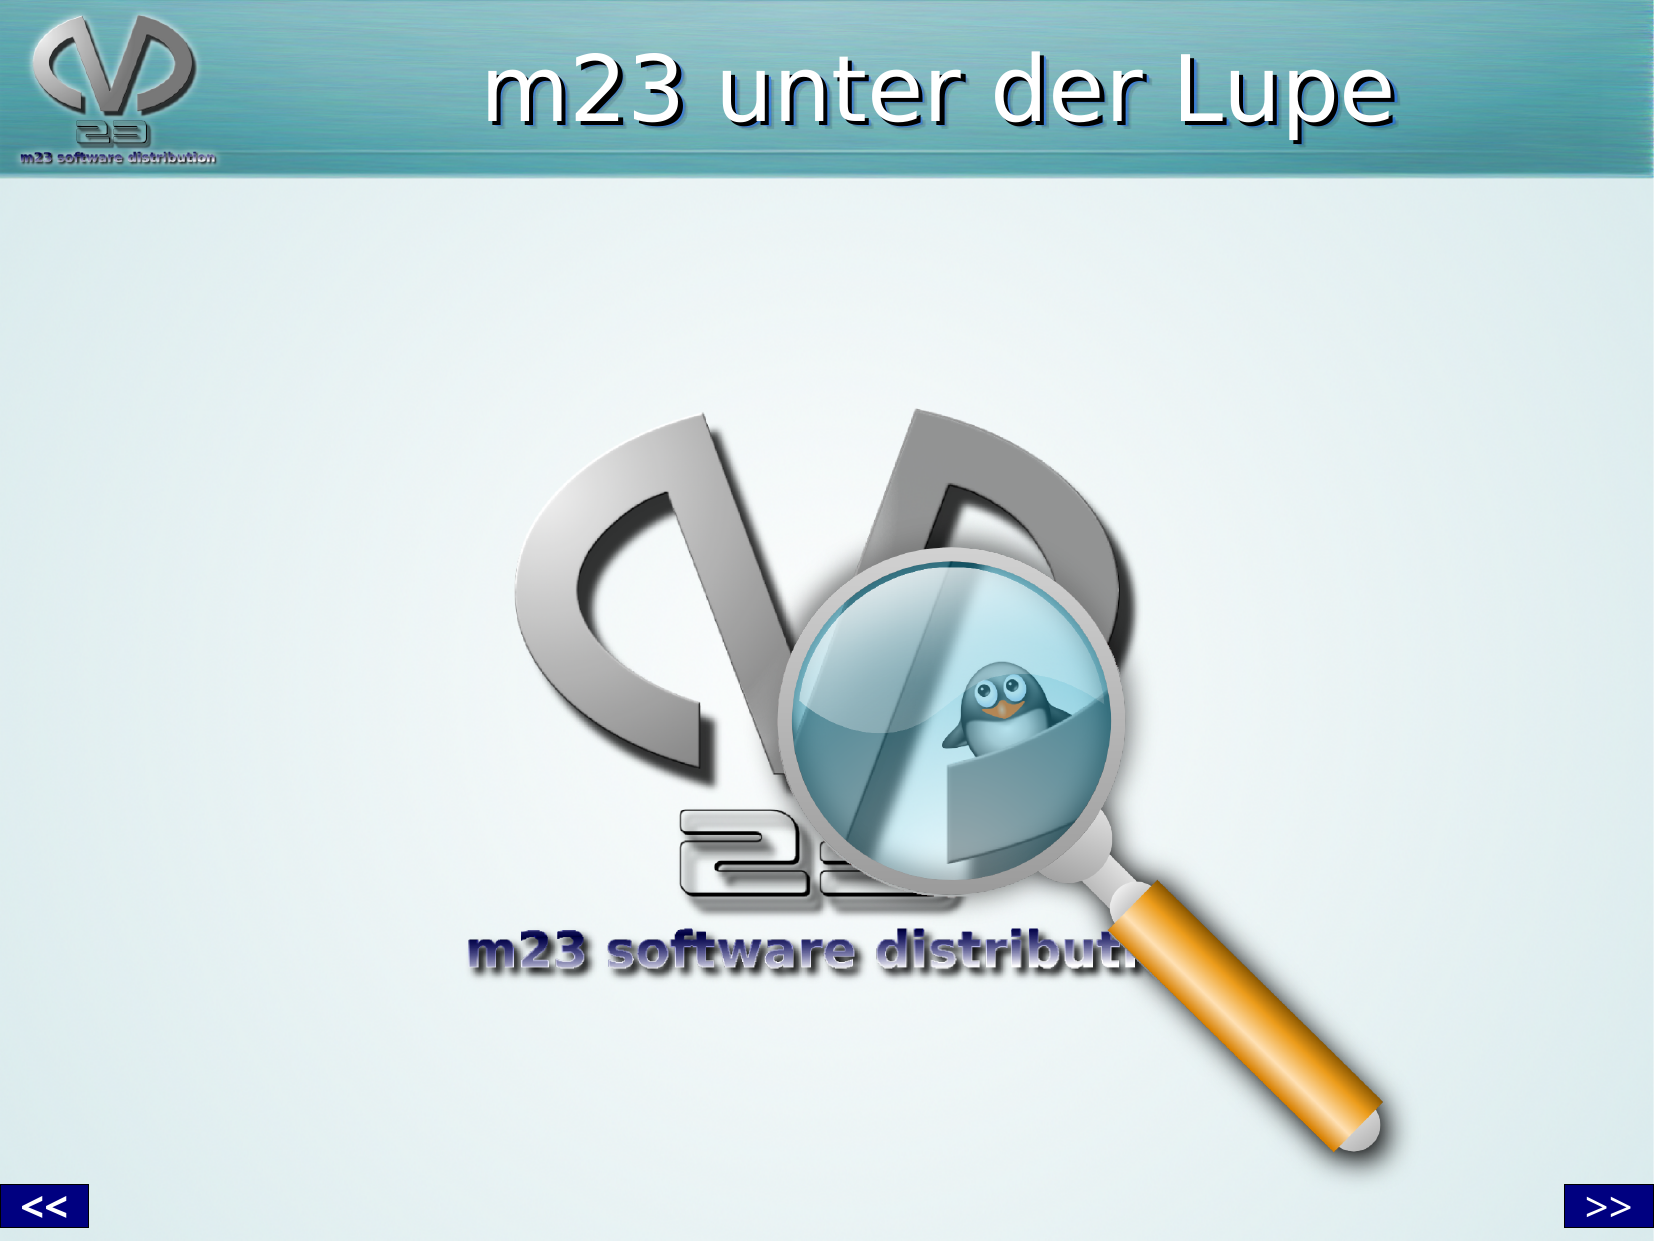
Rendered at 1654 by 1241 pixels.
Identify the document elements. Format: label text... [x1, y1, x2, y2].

title m23 unter der Lupe [224, 2, 1654, 178]
picture [0, 0, 1654, 1241]
